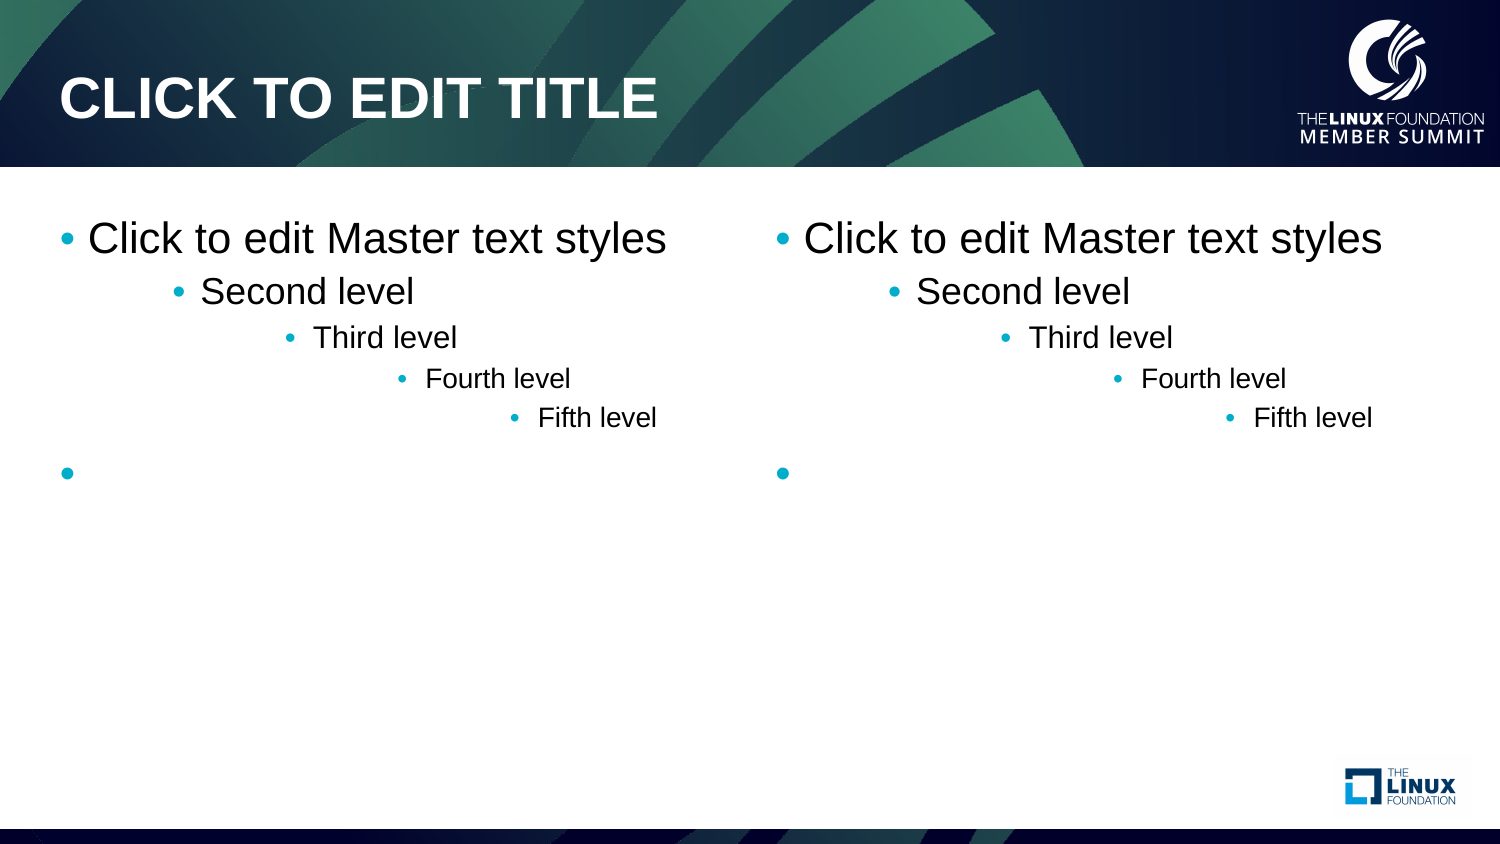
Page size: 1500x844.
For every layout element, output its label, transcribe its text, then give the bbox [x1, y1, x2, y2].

title CLICK TO EDIT TITLE [44, 50, 1339, 147]
list Click to edit Master text styles Second level Third level Fourth level Fifth level [760, 206, 1470, 743]
list Click to edit Master text styles Second level Third level Fourth level Fifth level [44, 206, 754, 743]
